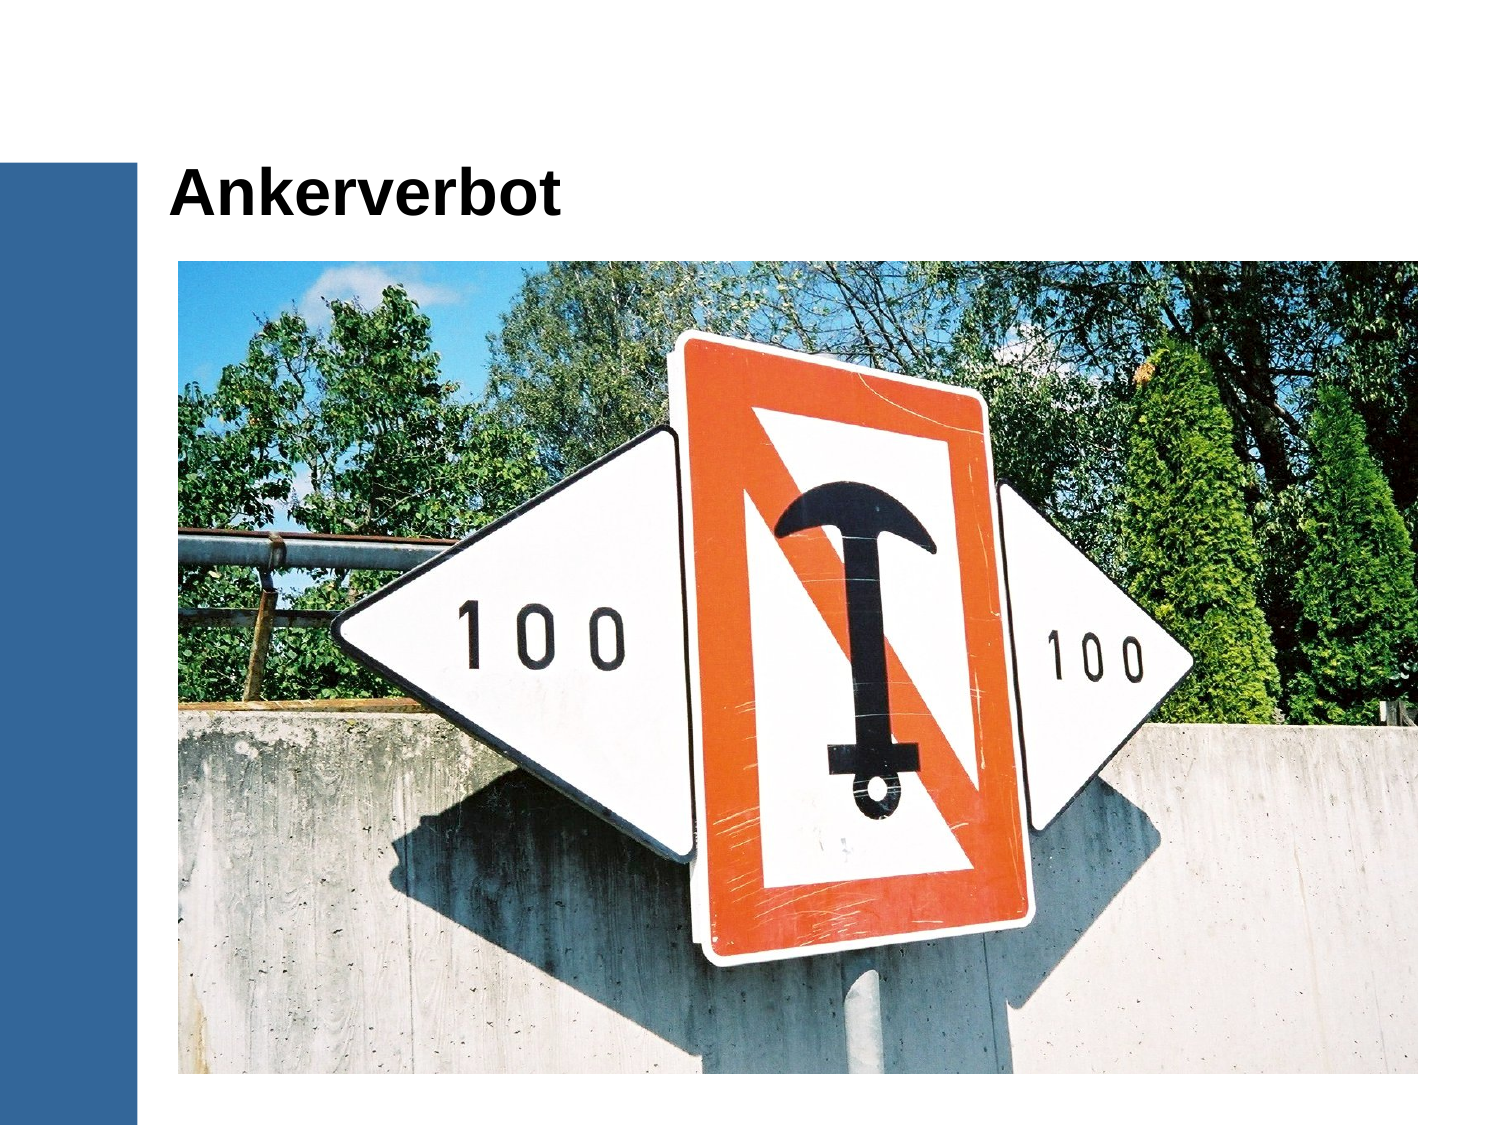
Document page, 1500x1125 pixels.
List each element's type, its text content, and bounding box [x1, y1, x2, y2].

title Ankerverbot [168, 100, 1442, 286]
picture [178, 261, 1418, 1074]
